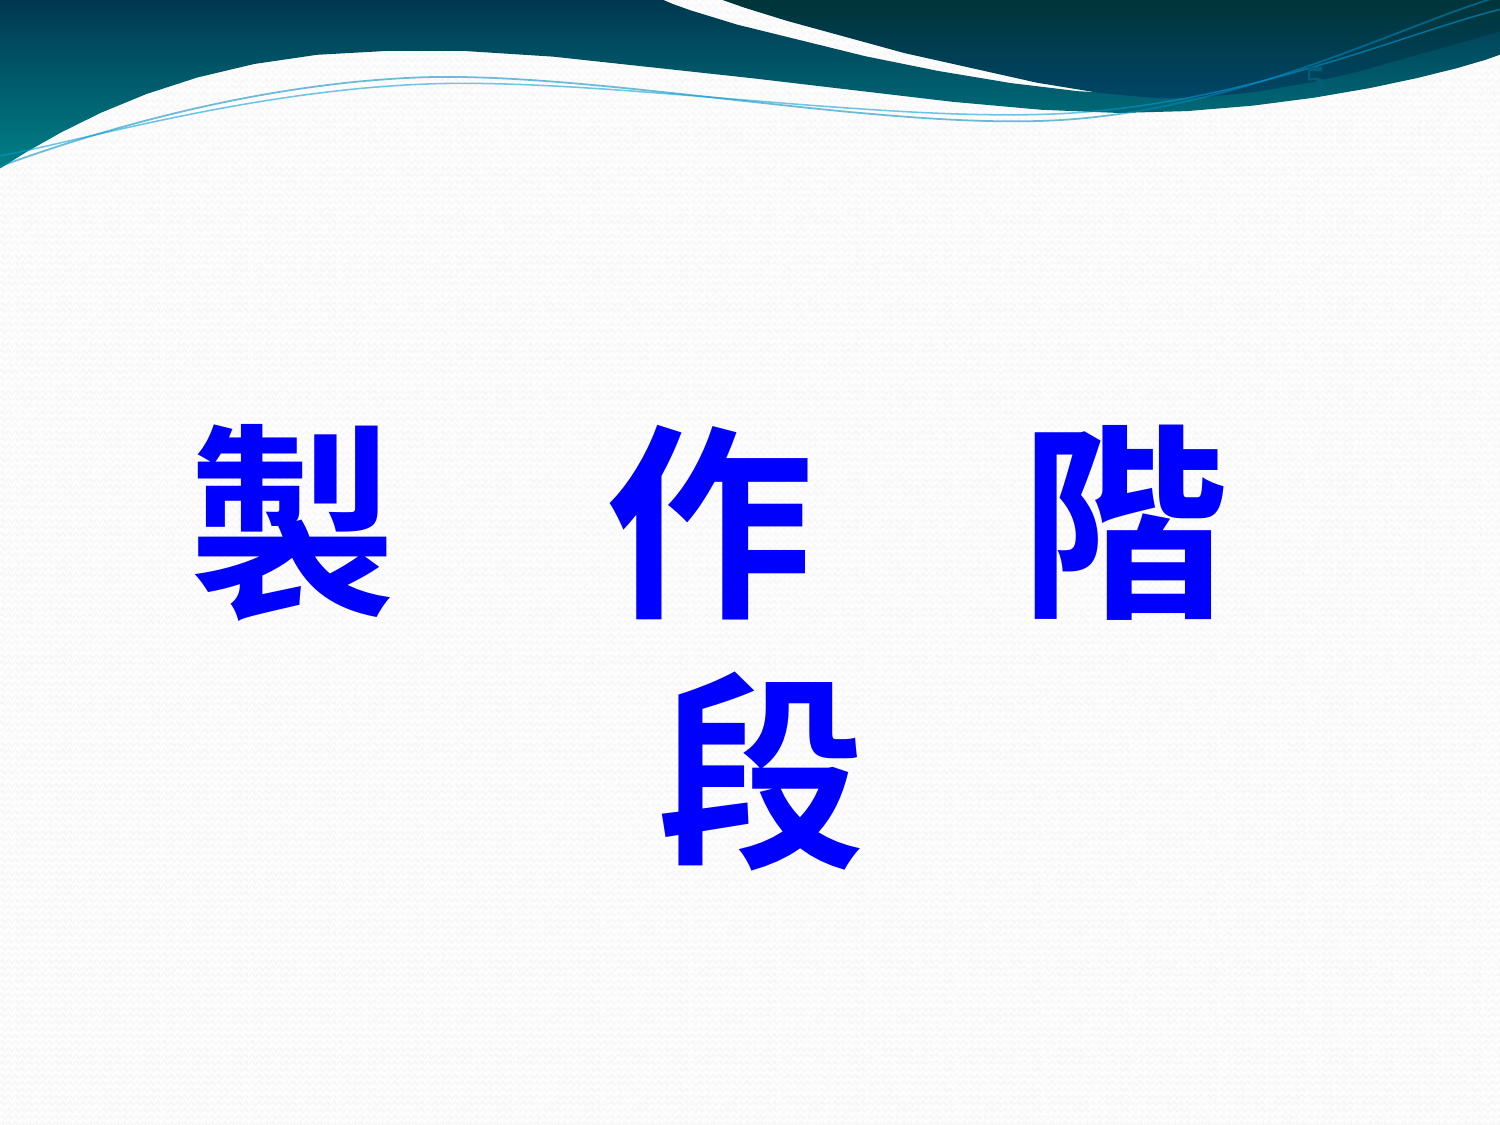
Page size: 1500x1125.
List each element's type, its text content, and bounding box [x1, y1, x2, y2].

text_box [1305, 42, 1431, 103]
text_box 製 作 階 段 [159, 385, 1365, 651]
